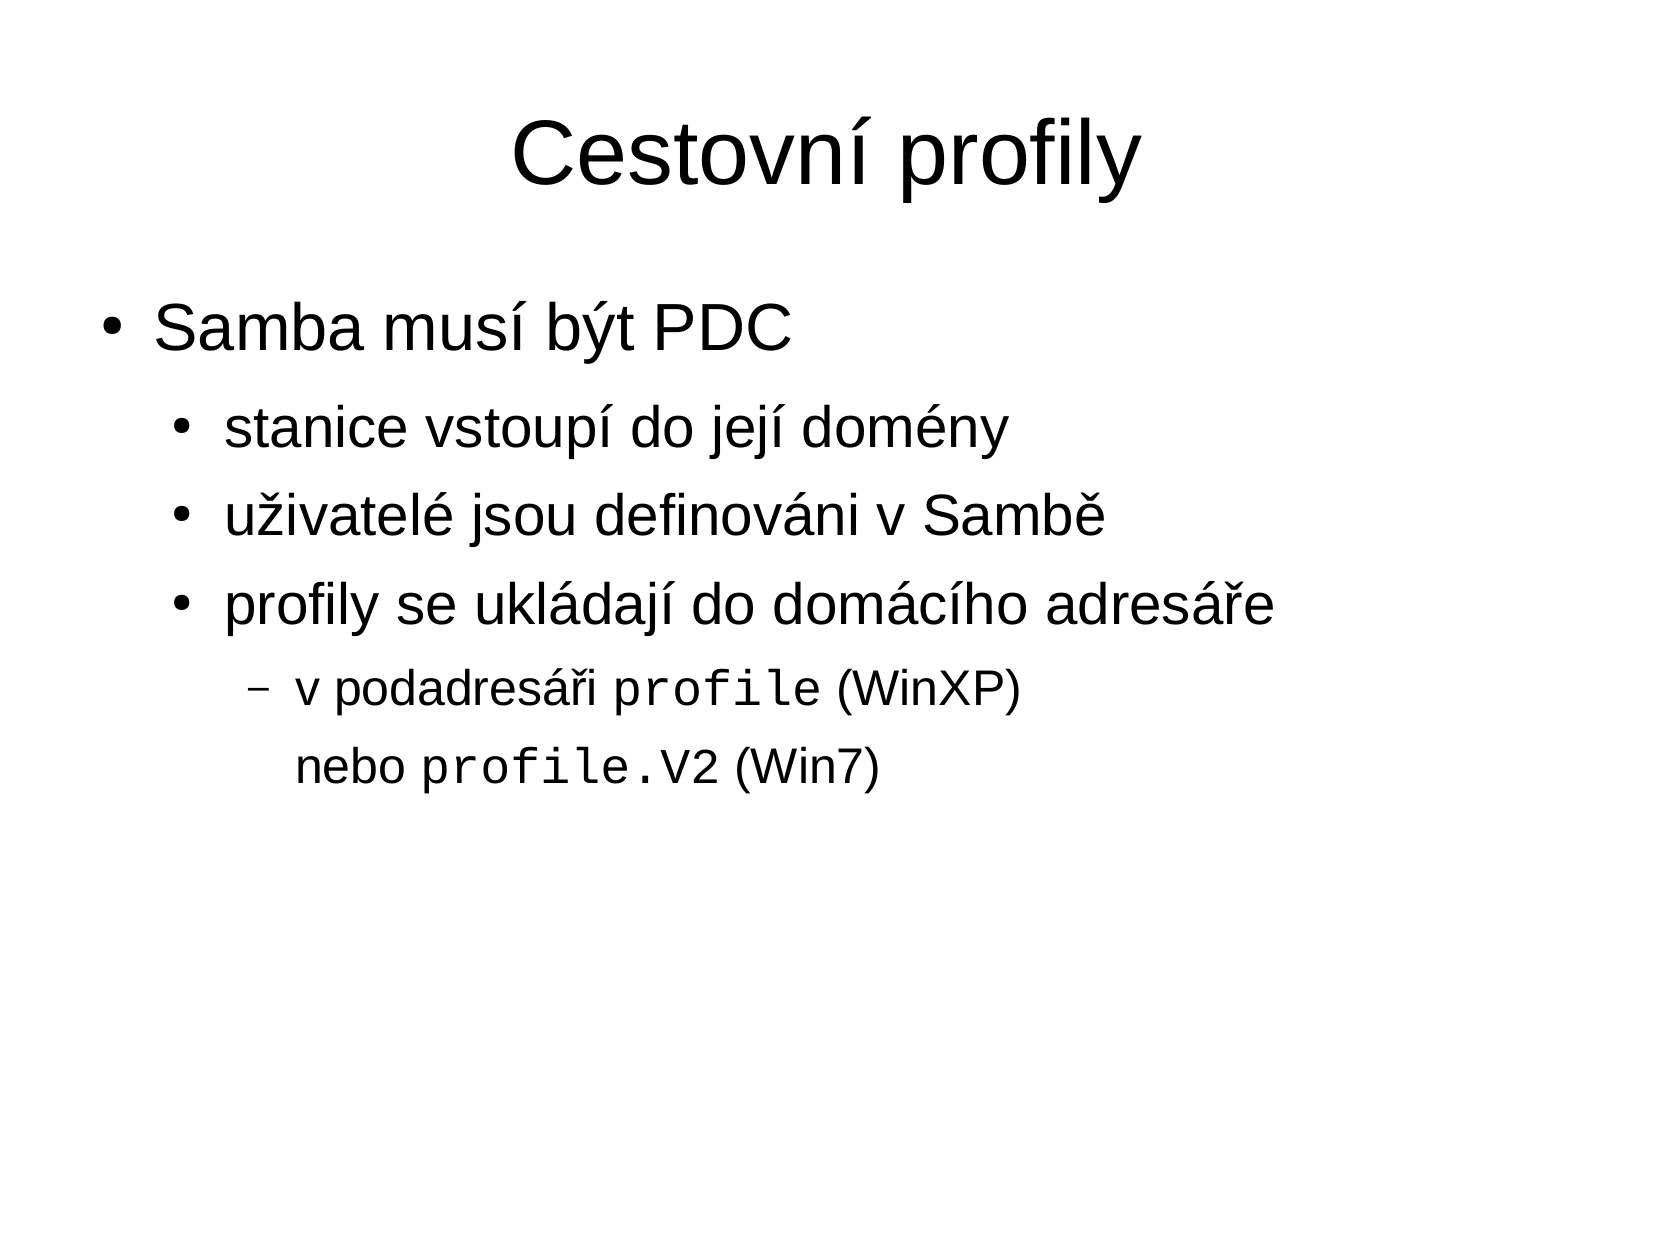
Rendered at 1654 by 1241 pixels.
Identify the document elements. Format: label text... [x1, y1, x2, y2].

title Cestovní profily [82, 49, 1571, 257]
list Samba musí být PDC stanice vstoupí do její domény uživatelé jsou definováni v Sambě profily se ukládají do domácího adresáře v podadresáři profile (WinXP) nebo profile.V2 (Win7) [82, 290, 1571, 1109]
